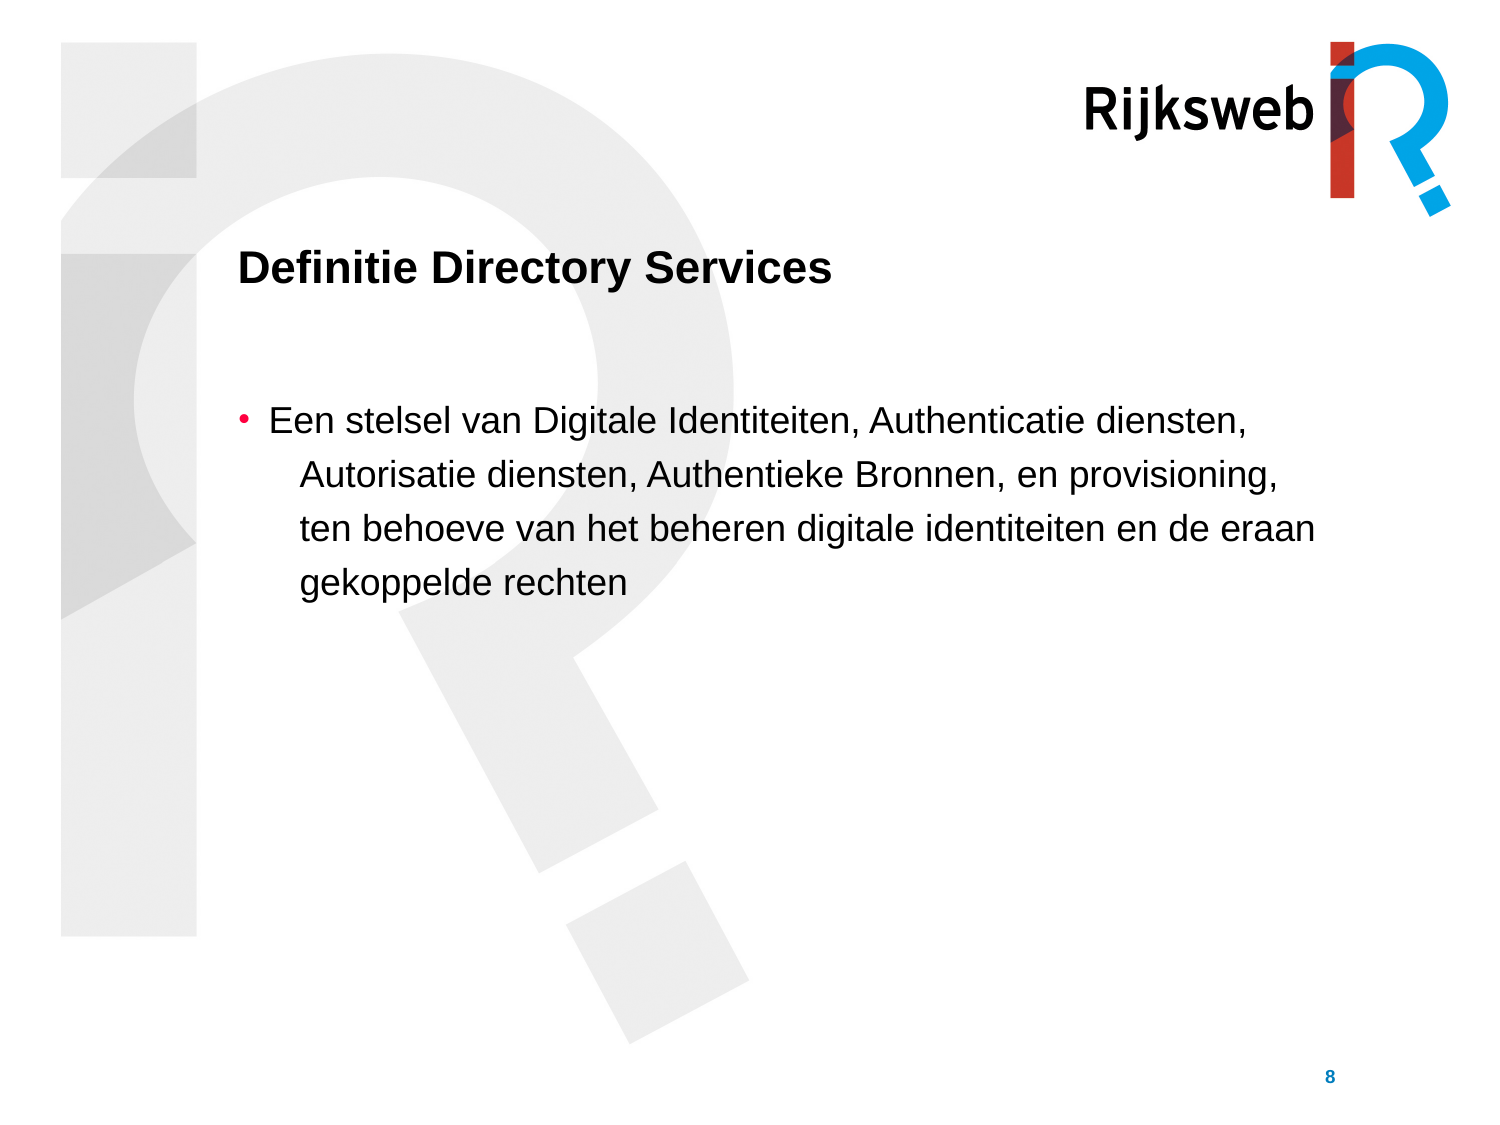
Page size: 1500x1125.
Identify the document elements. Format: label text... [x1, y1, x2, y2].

title Definitie Directory Services [237, 237, 1326, 386]
text_box [1325, 1064, 1393, 1101]
list Een stelsel van Digitale Identiteiten, Authenticatie diensten, Autorisatie diensten, Authentieke Bronnen, en provisioning, ten behoeve van het beheren digitale identiteiten en de eraan gekoppelde rechten [237, 387, 1326, 945]
